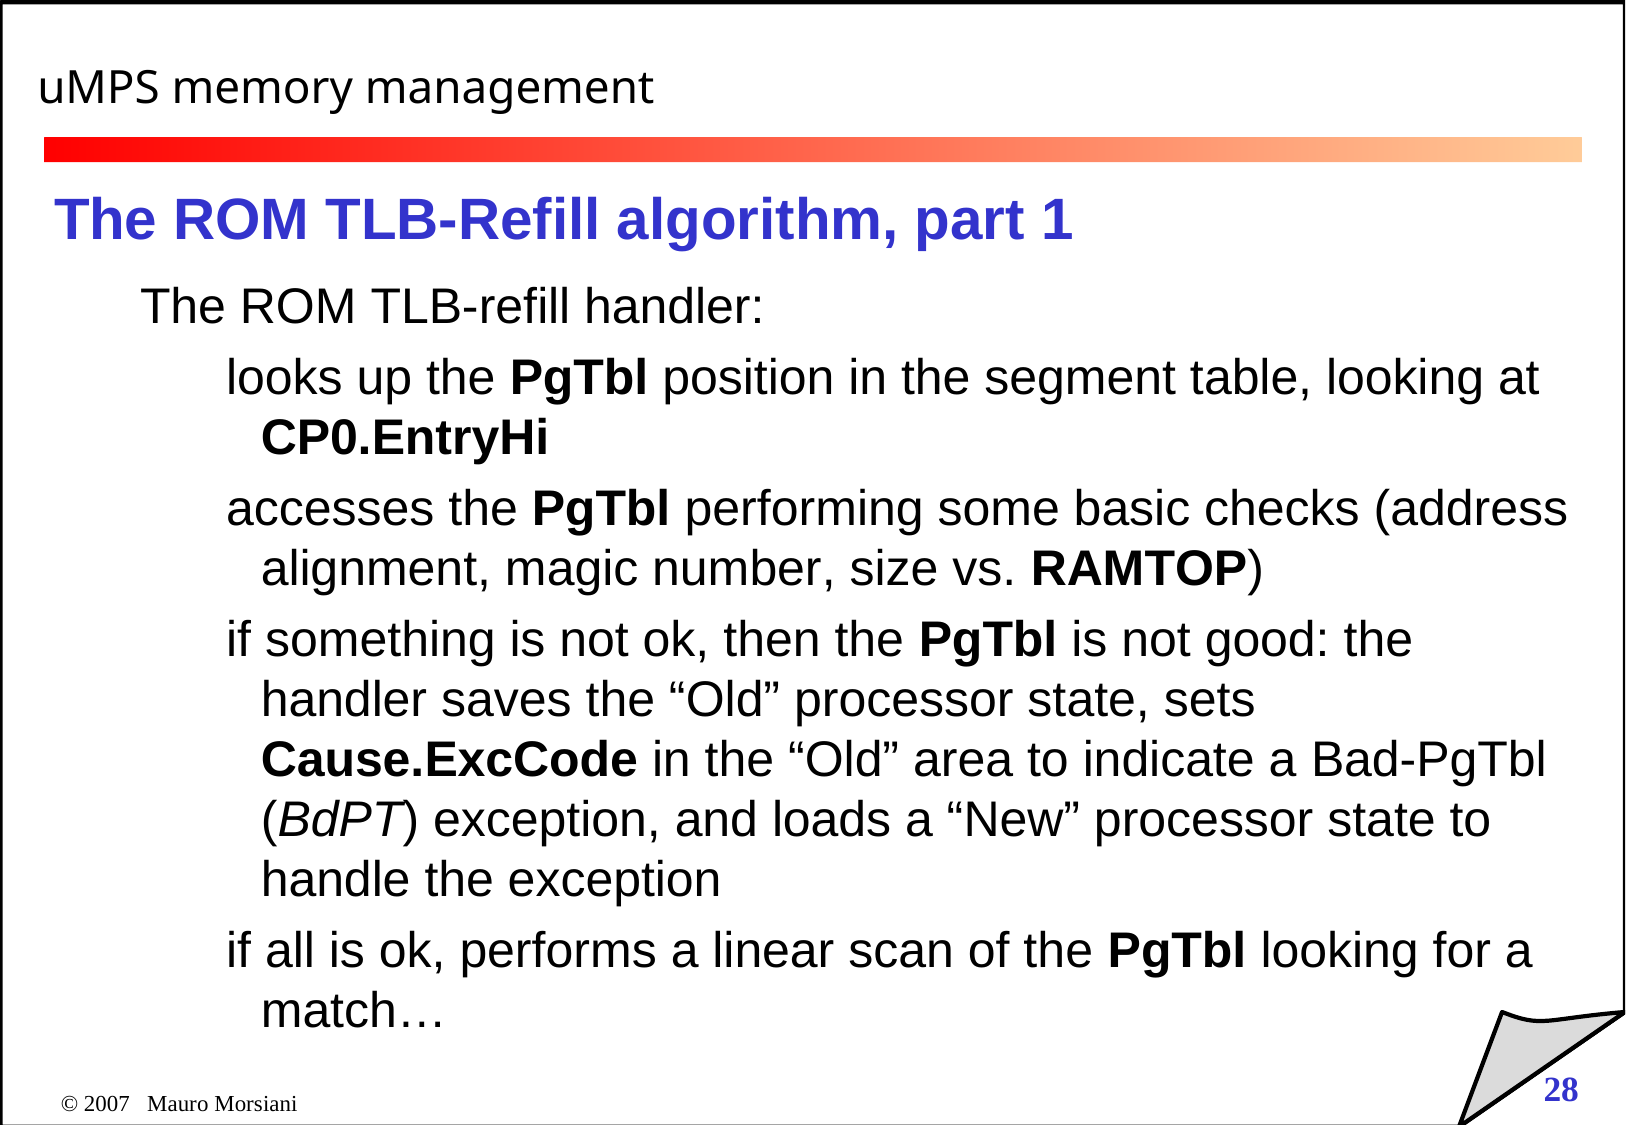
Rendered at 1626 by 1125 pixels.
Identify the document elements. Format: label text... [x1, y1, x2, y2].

title uMPS memory management [37, 44, 1588, 131]
list The ROM TLB-Refill algorithm, part 1 The ROM TLB-refill handler: looks up the PgTbl position in the segment table, looking at CP0.EntryHi accesses the PgTbl performing some basic checks (address alignment, magic number, size vs. RAMTOP) if something is not ok, then the PgTbl is not good: the handler saves the “Old” processor state, sets Cause.ExcCode in the “Old” area to indicate a Bad-PgTbl (BdPT) exception, and loads a “New” processor state to handle the exception if all is ok, performs a linear scan of the PgTbl looking for a match… [54, 187, 1571, 1124]
